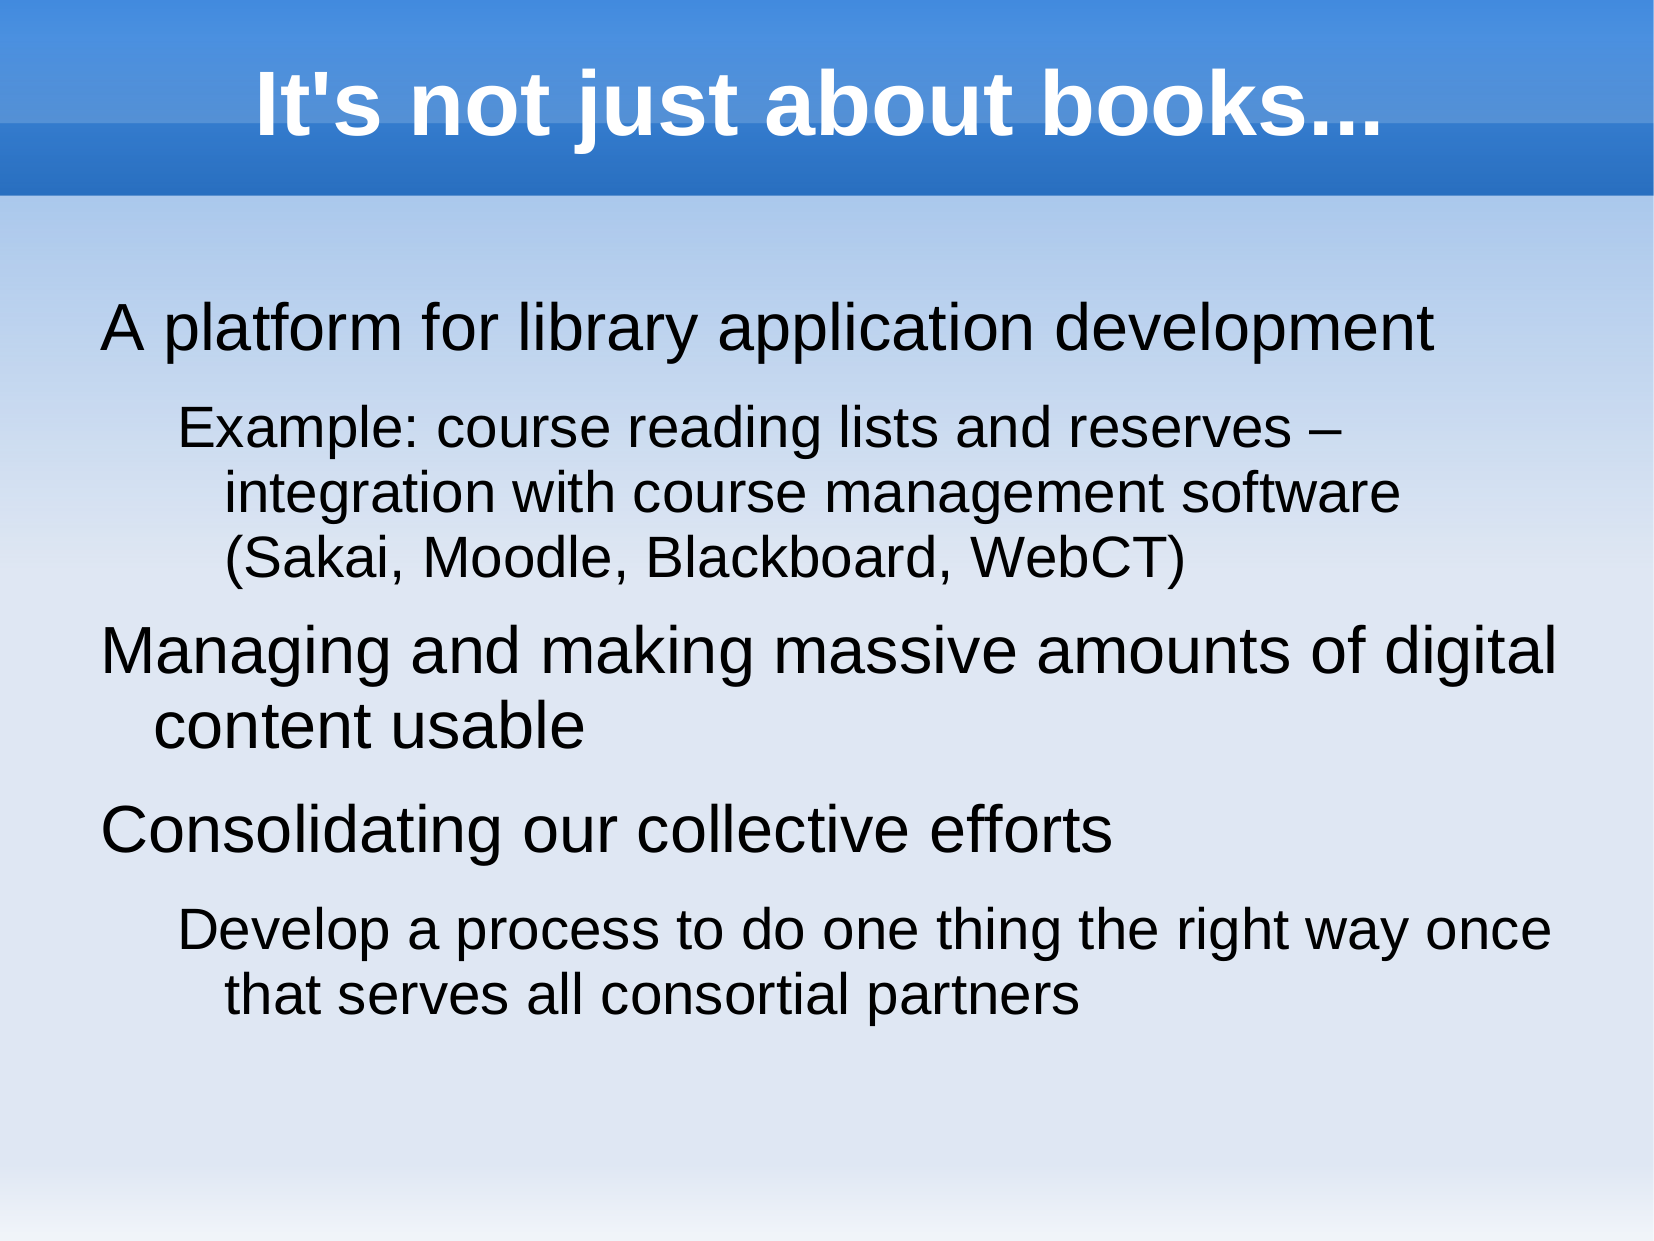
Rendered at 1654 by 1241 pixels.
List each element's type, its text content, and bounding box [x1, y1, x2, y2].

list A platform for library application development Example: course reading lists and reserves – integration with course management software (Sakai, Moodle, Blackboard, WebCT) Managing and making massive amounts of digital content usable Consolidating our collective efforts Develop a process to do one thing the right way once that serves all consortial partners [82, 290, 1571, 1098]
picture [0, 0, 1654, 1241]
title It's not just about books... [76, 7, 1565, 200]
